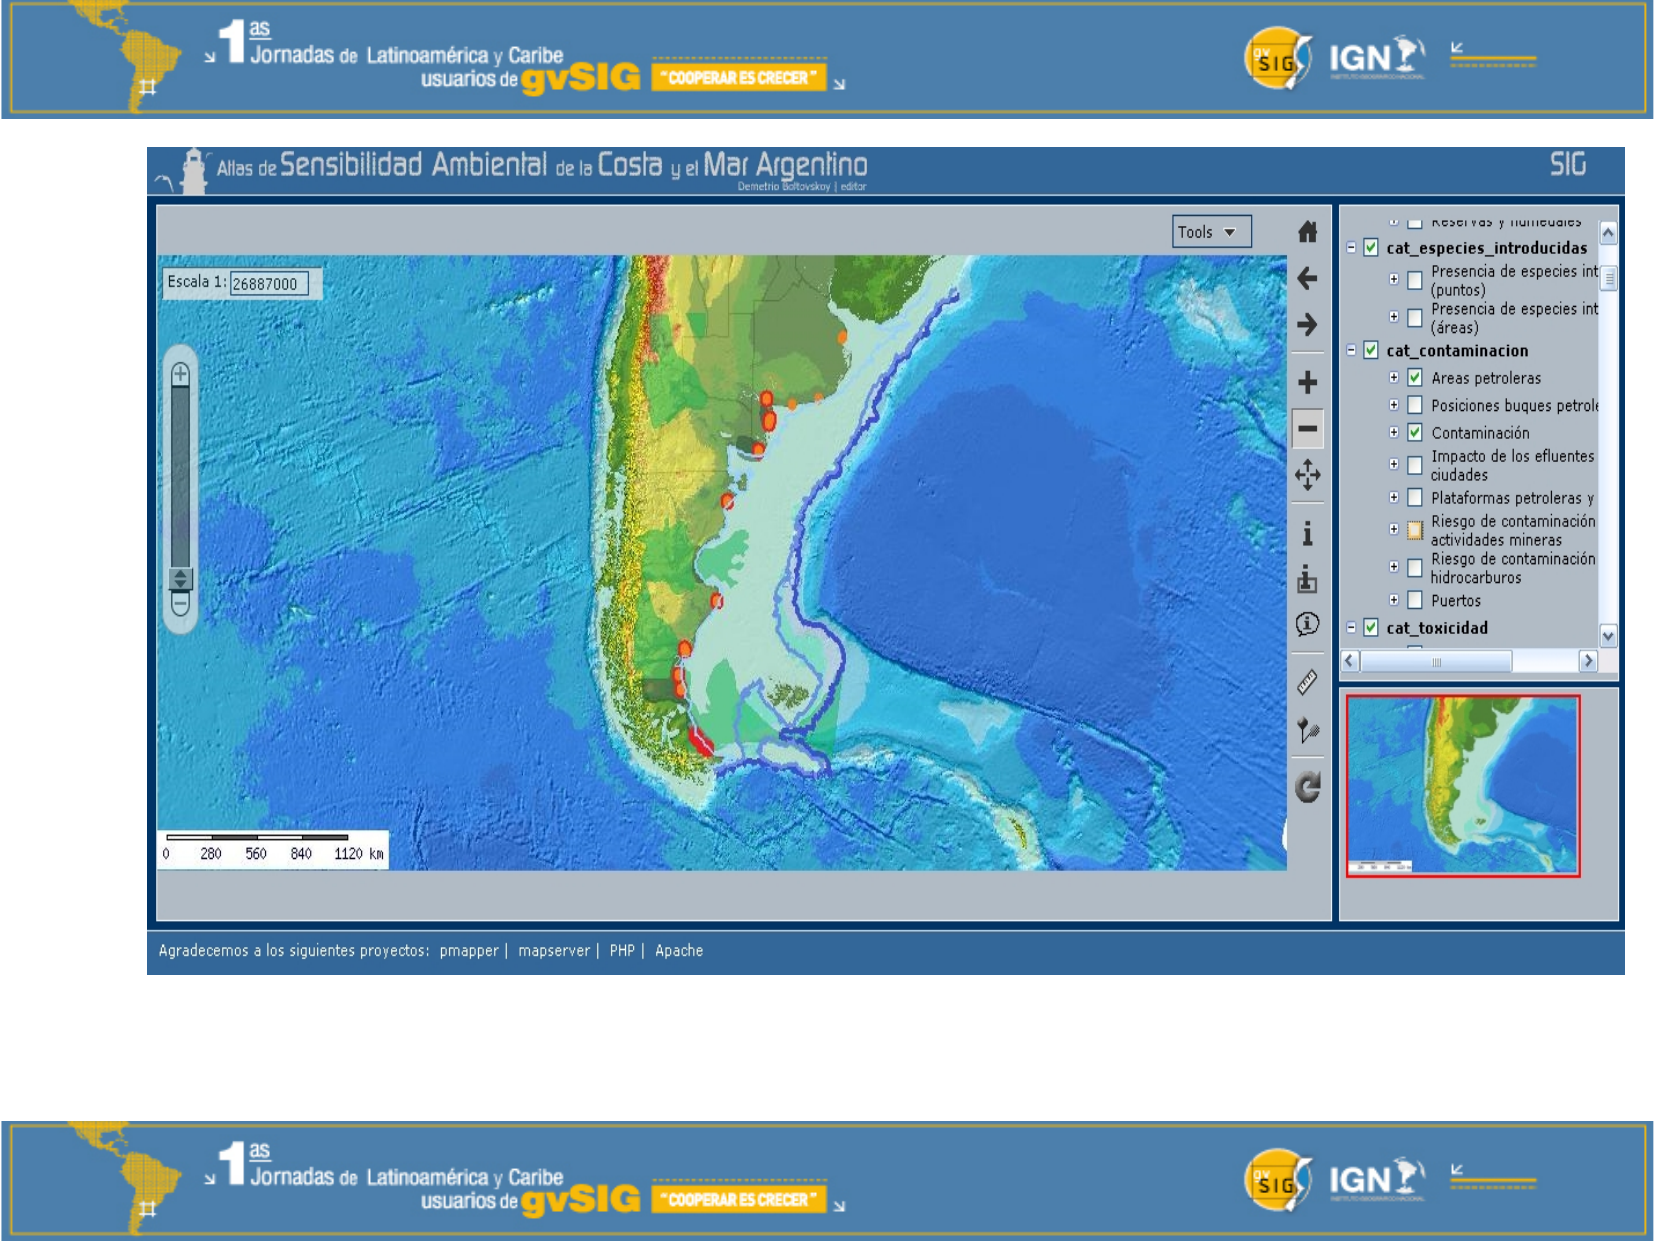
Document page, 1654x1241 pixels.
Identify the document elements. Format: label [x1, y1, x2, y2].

picture [0, 1121, 1654, 1241]
picture [0, 0, 1654, 119]
picture [147, 147, 1625, 975]
